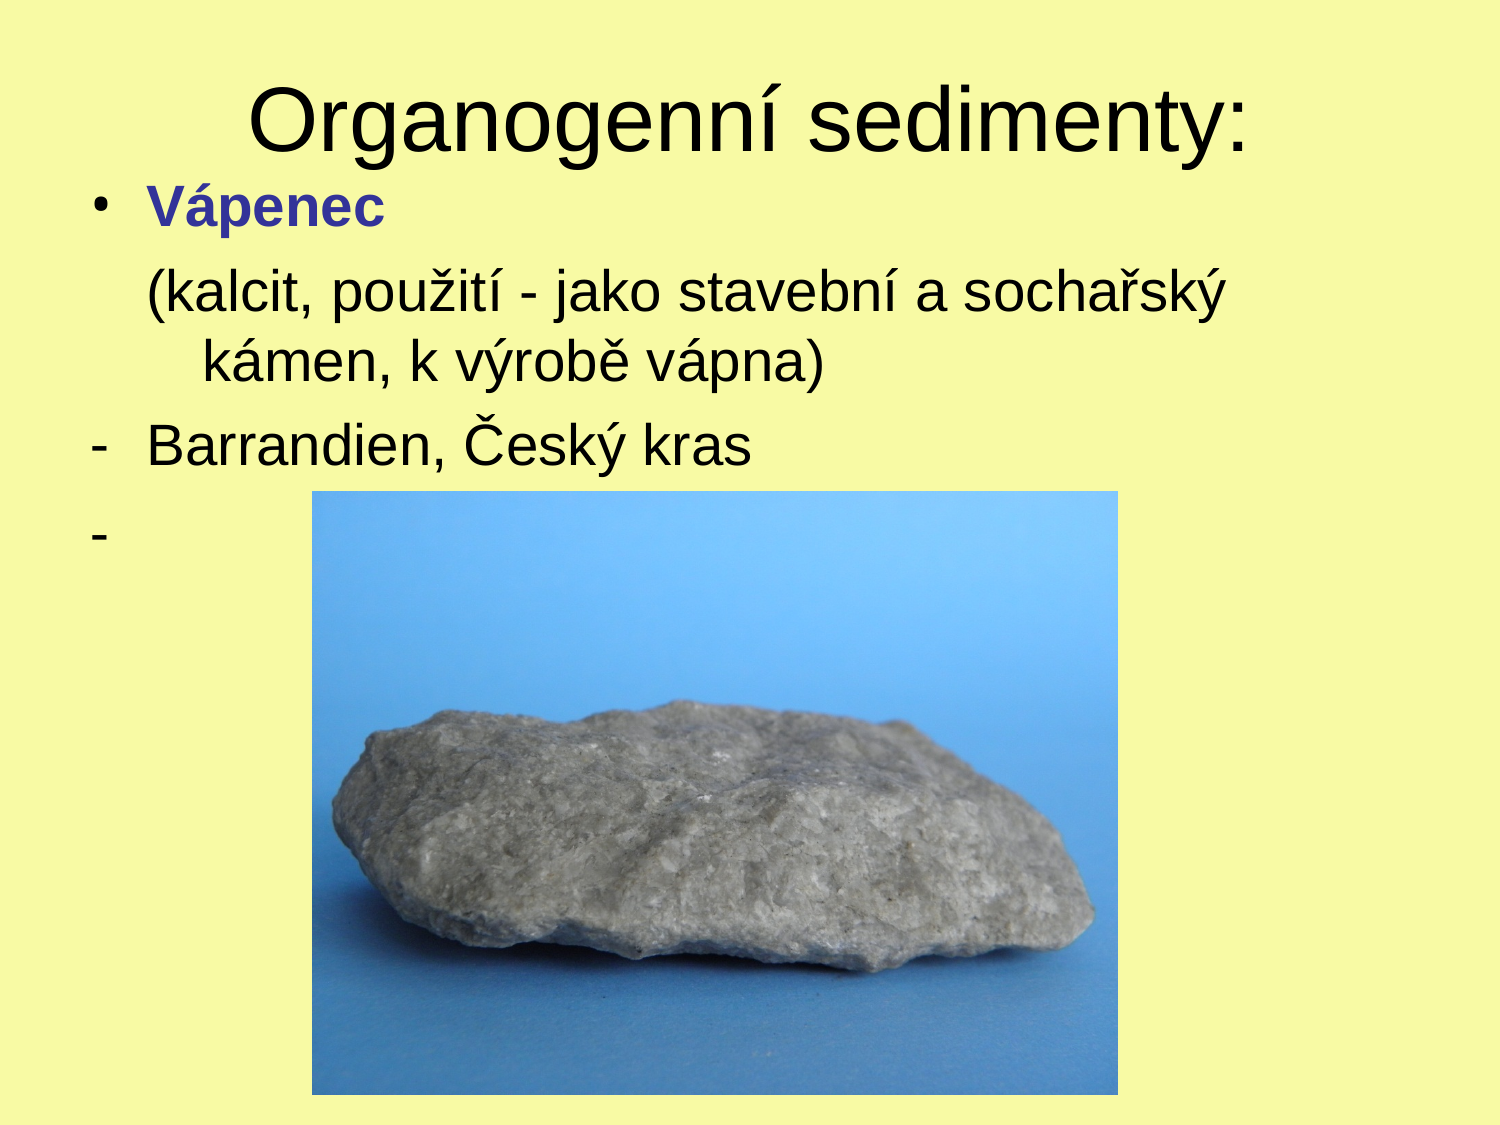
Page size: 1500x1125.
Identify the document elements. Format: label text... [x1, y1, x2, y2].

list Vápenec (kalcit, použití - jako stavební a sochařský kámen, k výrobě vápna) Barrandien, Český kras [75, 160, 1424, 1005]
picture [312, 491, 1118, 1095]
title Organogenní sedimenty: [75, 45, 1426, 185]
